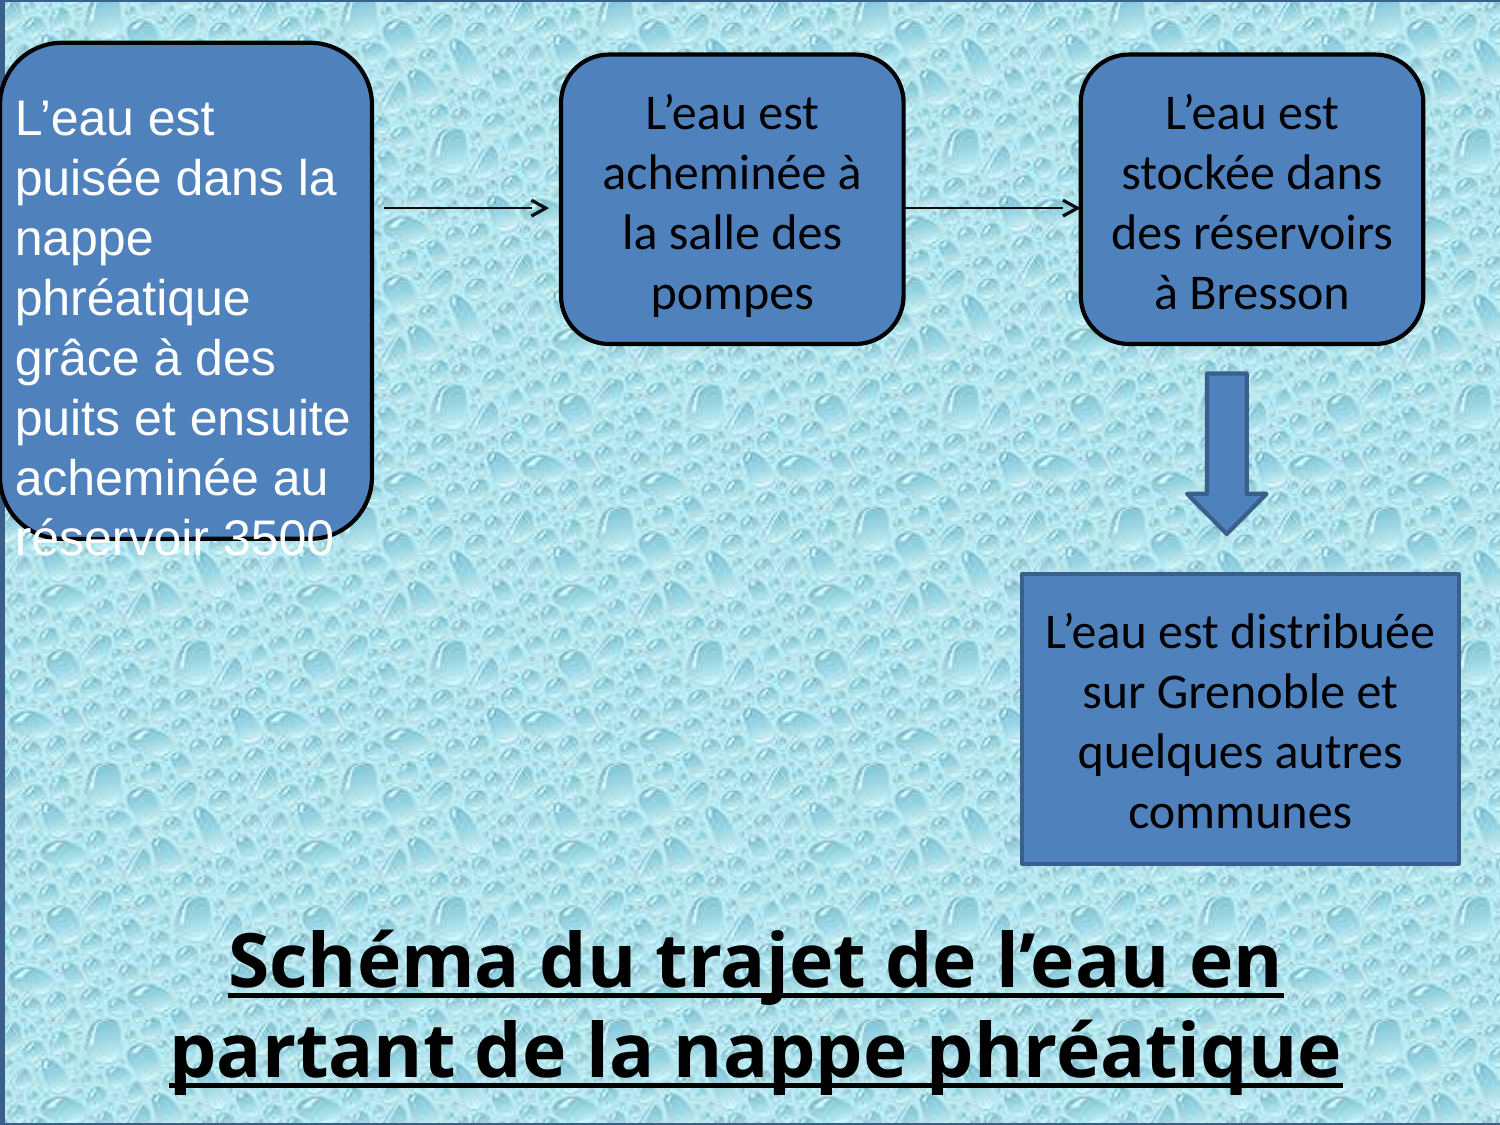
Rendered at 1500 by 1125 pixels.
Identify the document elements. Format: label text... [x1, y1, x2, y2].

text_box L’eau est acheminée à la salle des pompes [561, 54, 904, 344]
text_box L’eau est puisée dans la nappe phréatique grâce à des puits et ensuite acheminée au réservoir 3500 [0, 78, 390, 573]
text_box L’eau est distribuée sur Grenoble et quelques autres communes [1021, 574, 1459, 864]
text_box L’eau est stockée dans des réservoirs à Bresson [1080, 54, 1424, 344]
text_box [2, 0, 1500, 1125]
text_box Schéma du trajet de l’eau en partant de la nappe phréatique [76, 904, 1436, 1100]
